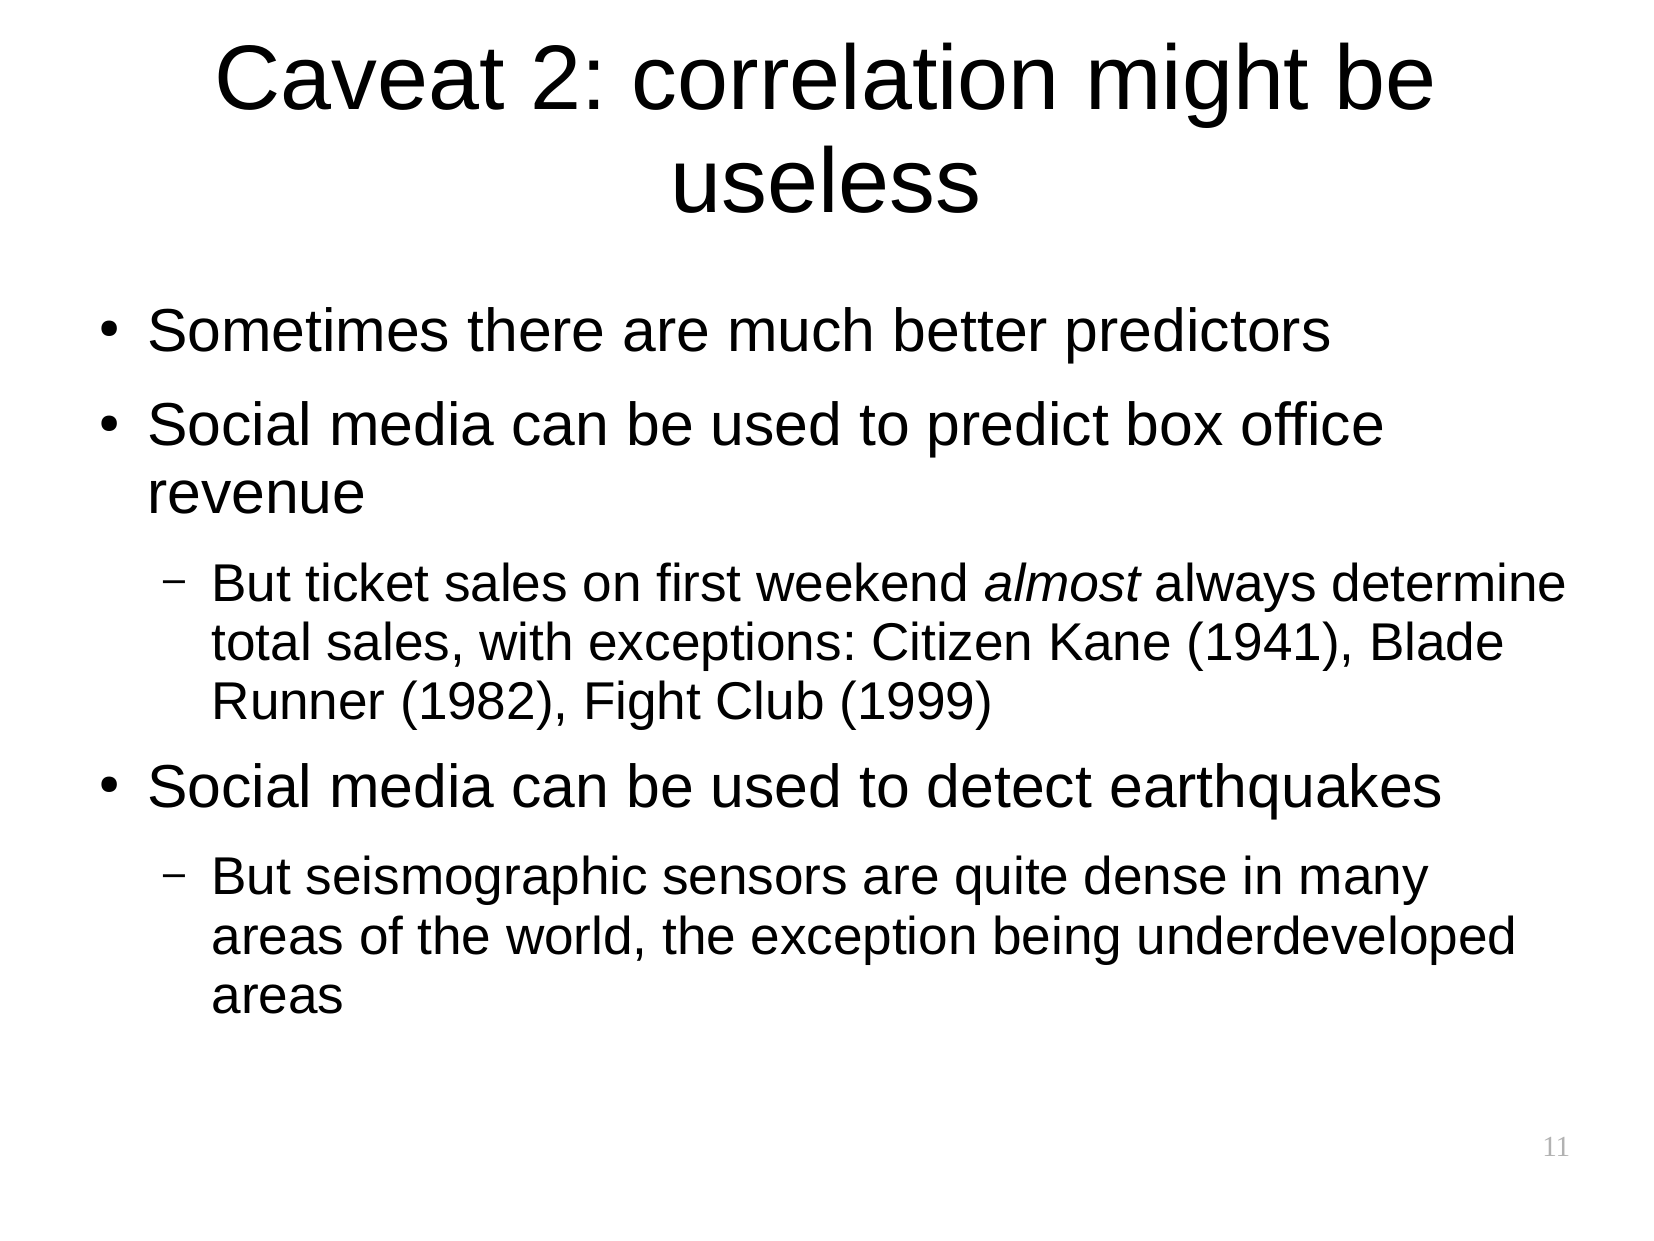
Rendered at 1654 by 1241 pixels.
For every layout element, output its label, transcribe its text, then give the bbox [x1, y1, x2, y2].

list Sometimes there are much better predictors Social media can be used to predict box office revenue But ticket sales on first weekend almost always determine total sales, with exceptions: Citizen Kane (1941), Blade Runner (1982), Fight Club (1999) Social media can be used to detect earthquakes But seismographic sensors are quite dense in many areas of the world, the exception being underdeveloped areas [82, 296, 1571, 1036]
title Caveat 2: correlation might be useless [82, 25, 1571, 233]
